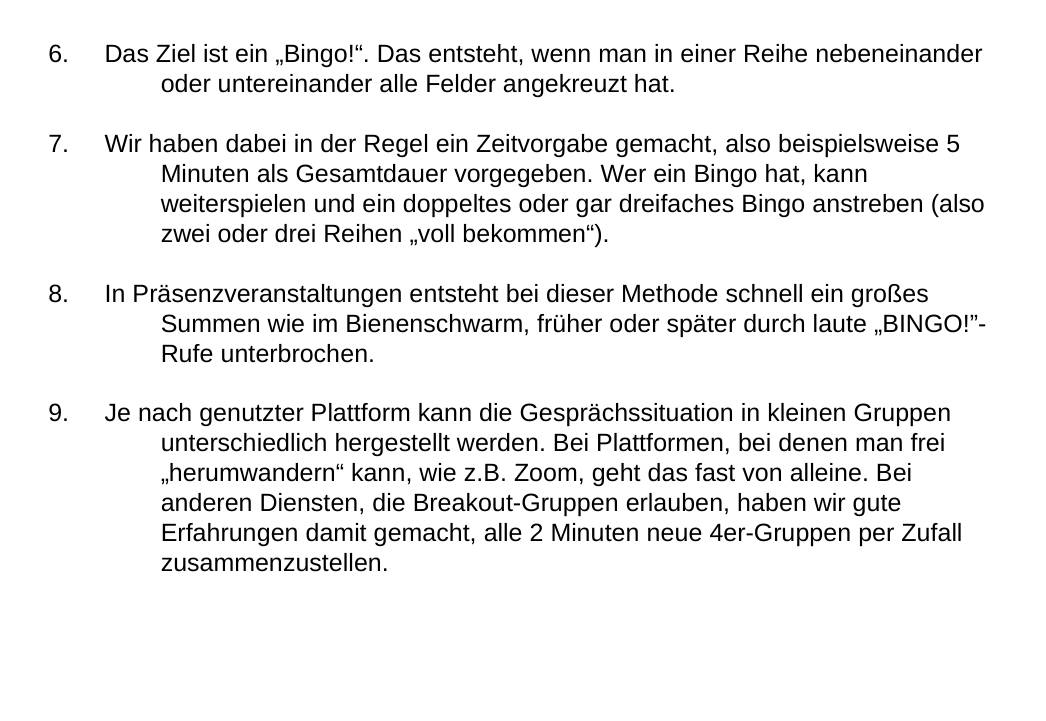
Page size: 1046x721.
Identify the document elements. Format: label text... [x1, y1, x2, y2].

text_box Das Ziel ist ein „Bingo!“. Das entsteht, wenn man in einer Reihe nebeneinander oder untereinander alle Felder angekreuzt hat. Wir haben dabei in der Regel ein Zeitvorgabe gemacht, also beispielsweise 5 Minuten als Gesamtdauer vorgegeben. Wer ein Bingo hat, kann weiterspielen und ein doppeltes oder gar dreifaches Bingo anstreben (also zwei oder drei Reihen „voll bekommen“). In Präsenzveranstaltungen entsteht bei dieser Methode schnell ein großes Summen wie im Bienenschwarm, früher oder später durch laute „BINGO!”-Rufe unterbrochen. Je nach genutzter Plattform kann die Gesprächssituation in kleinen Gruppen unterschiedlich hergestellt werden. Bei Plattformen, bei denen man frei „herumwandern“ kann, wie z.B. Zoom, geht das fast von alleine. Bei anderen Diensten, die Breakout-Gruppen erlauben, haben wir gute Erfahrungen damit gemacht, alle 2 Minuten neue 4er-Gruppen per Zufall zusammenzustellen. [33, 30, 1022, 584]
